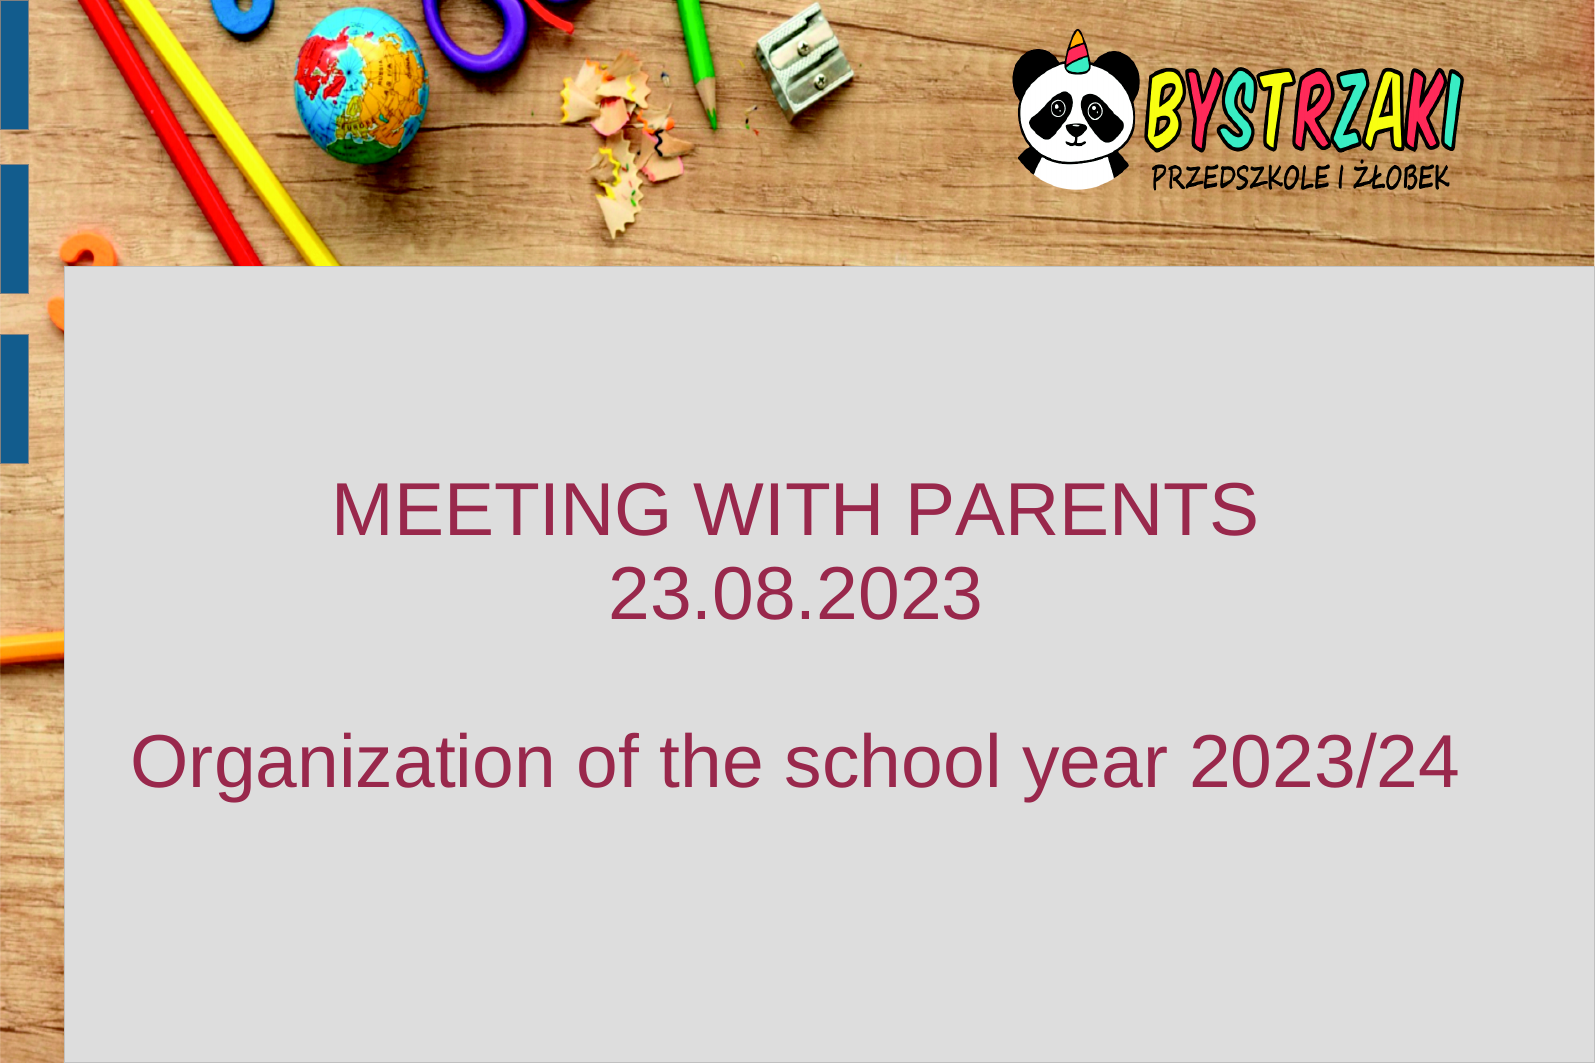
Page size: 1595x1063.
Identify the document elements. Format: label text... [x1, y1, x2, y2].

subtitle MEETING WITH PARENTS 23.08.2023 Organization of the school year 2023/24 [130, 300, 1462, 971]
picture [0, 0, 1595, 1063]
